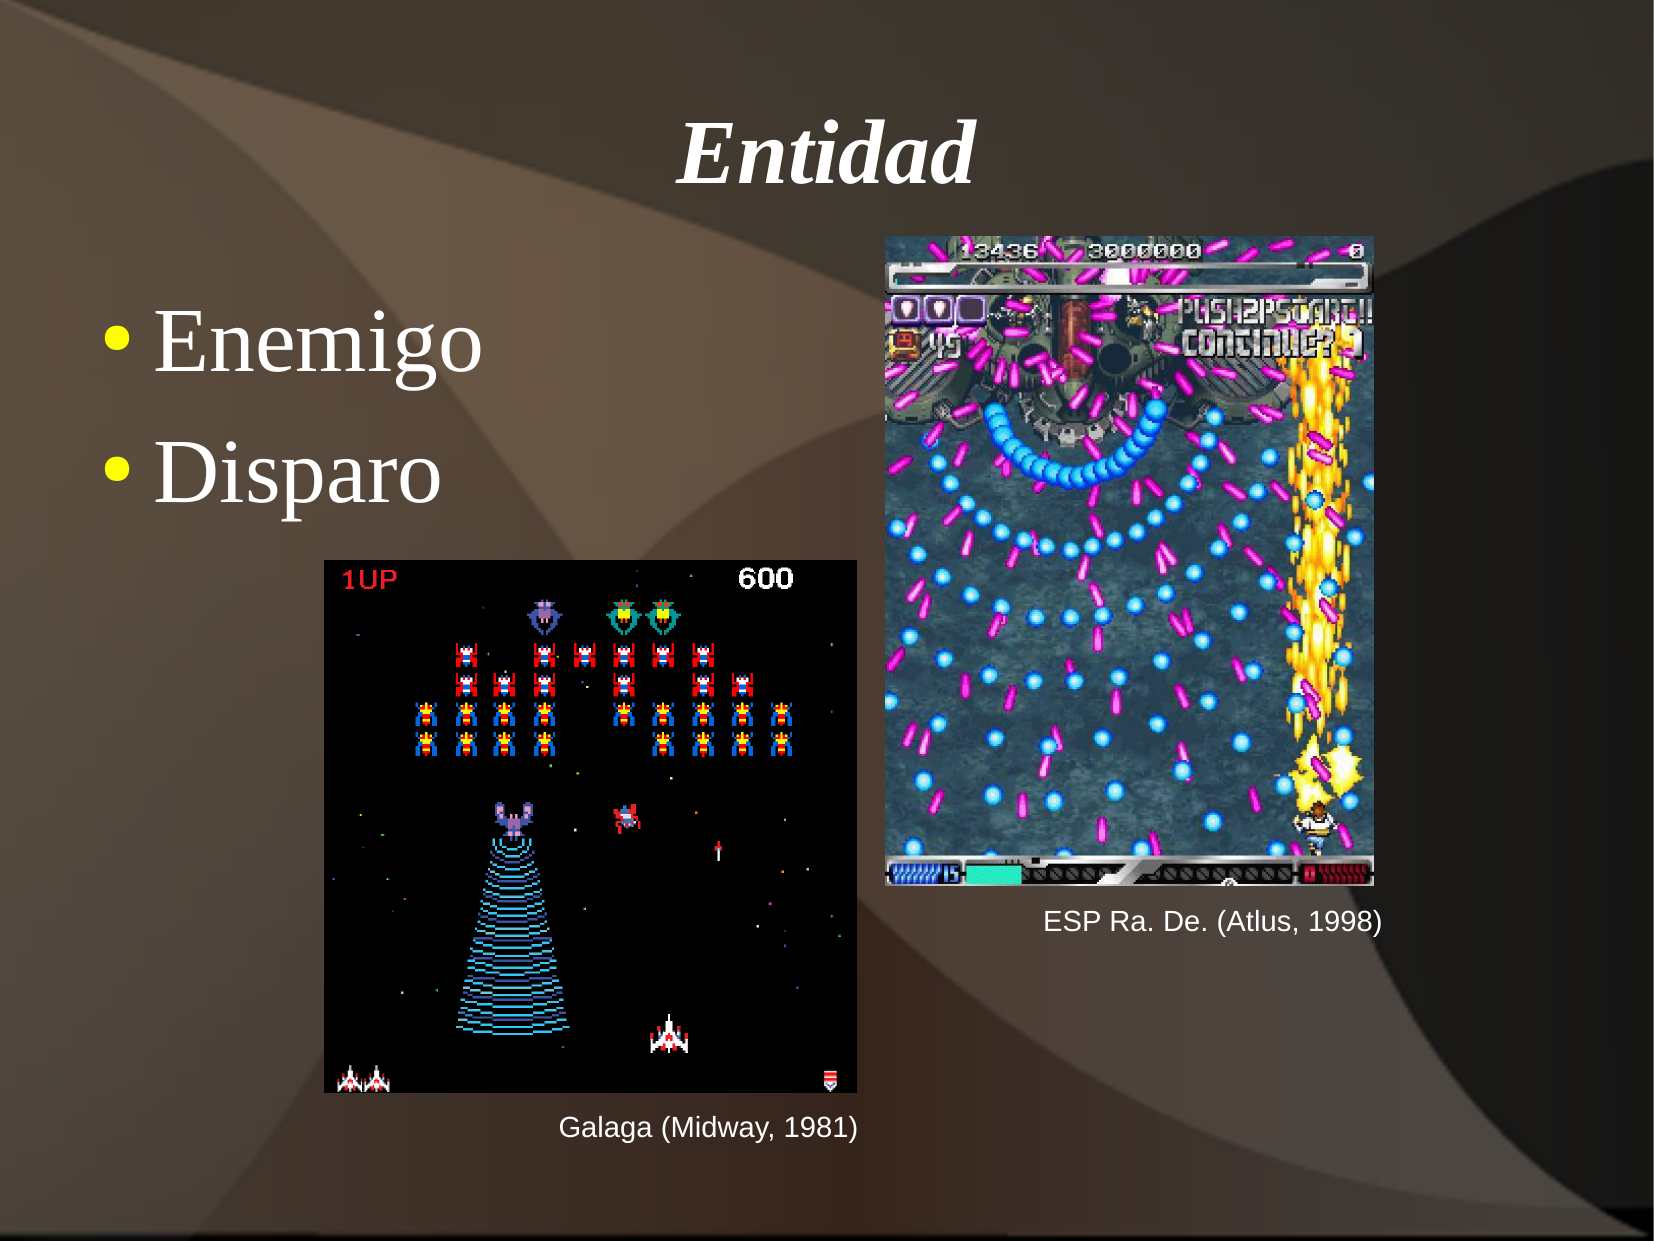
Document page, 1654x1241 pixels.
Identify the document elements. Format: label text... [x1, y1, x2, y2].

list Enemigo Disparo [82, 290, 1571, 1109]
text_box ESP Ra. De. (Atlus, 1998) [974, 897, 1452, 945]
title Entidad [82, 49, 1571, 257]
picture [0, 0, 1654, 1241]
text_box Galaga (Midway, 1981) [531, 1103, 886, 1152]
